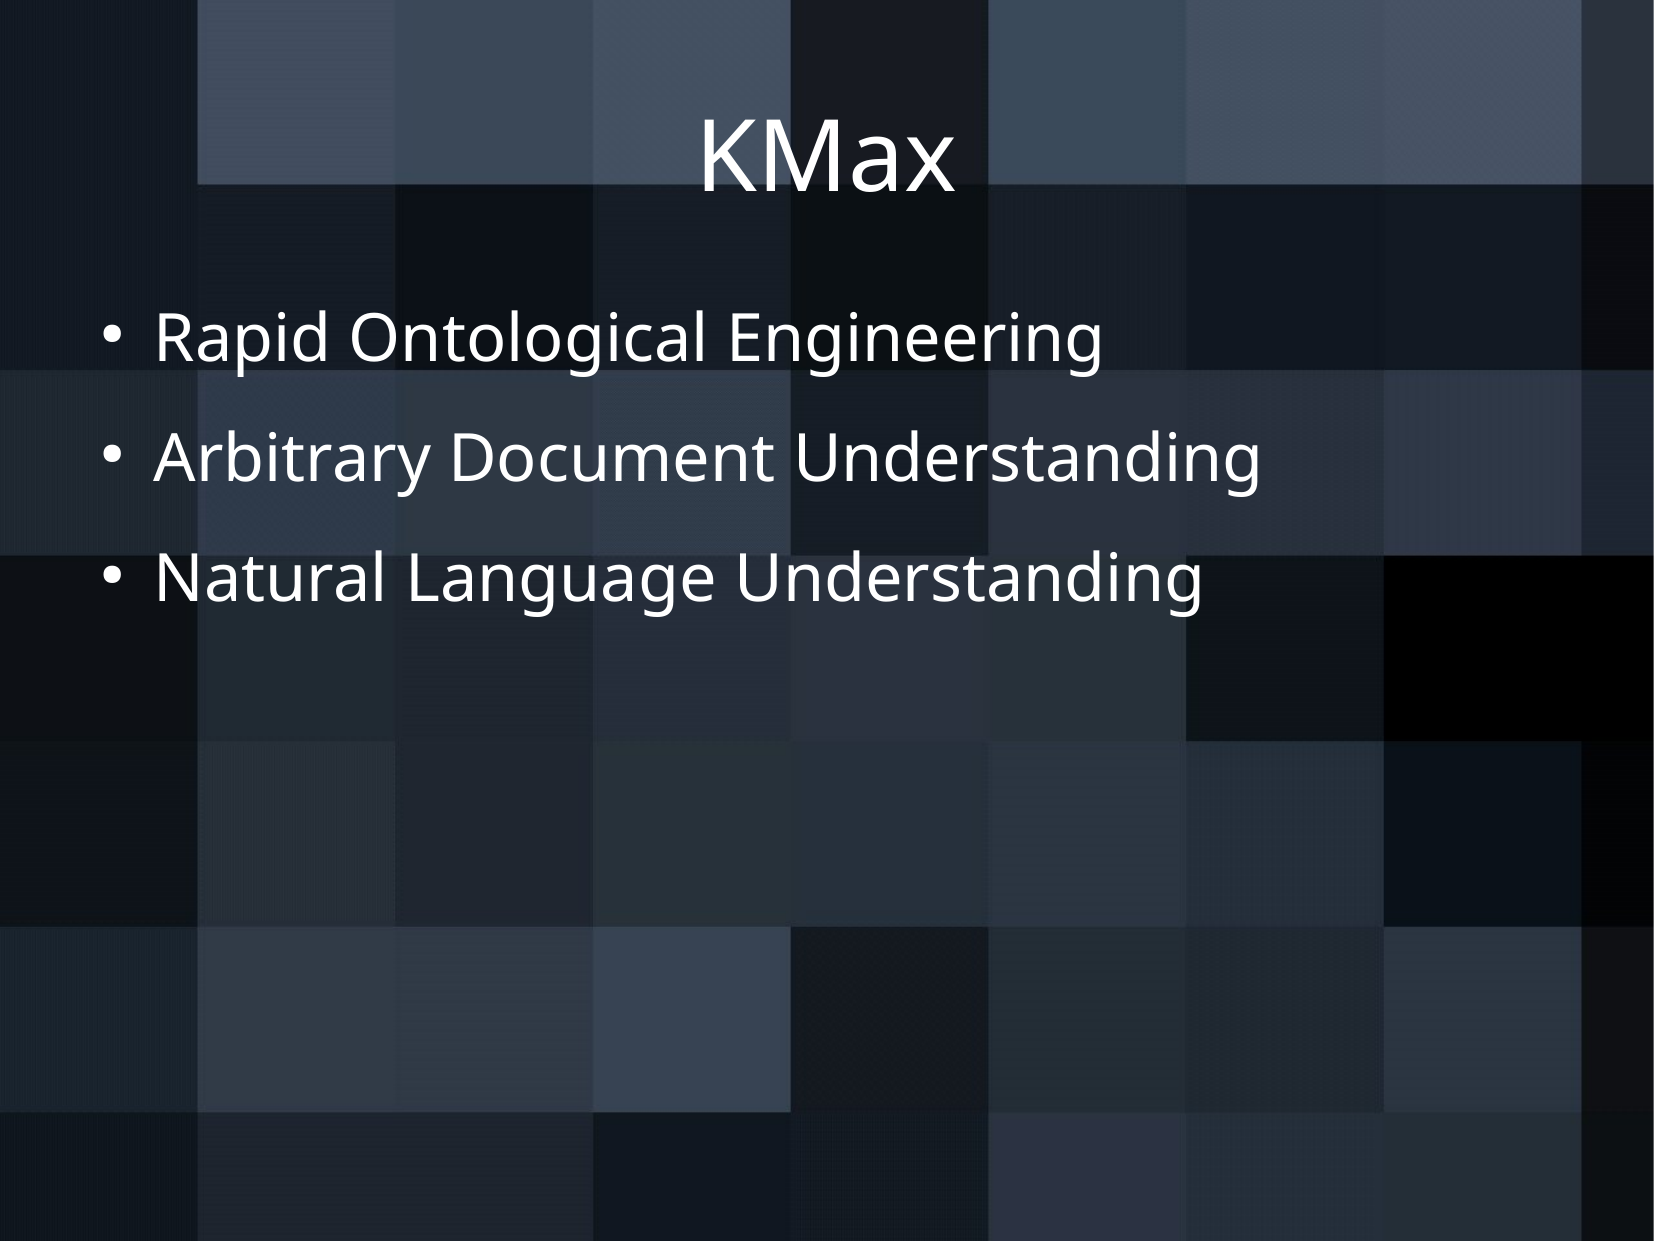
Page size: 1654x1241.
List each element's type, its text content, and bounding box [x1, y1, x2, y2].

picture [0, 0, 1654, 1241]
title KMax [82, 49, 1571, 257]
list Rapid Ontological Engineering Arbitrary Document Understanding Natural Language Understanding [82, 290, 1571, 1094]
